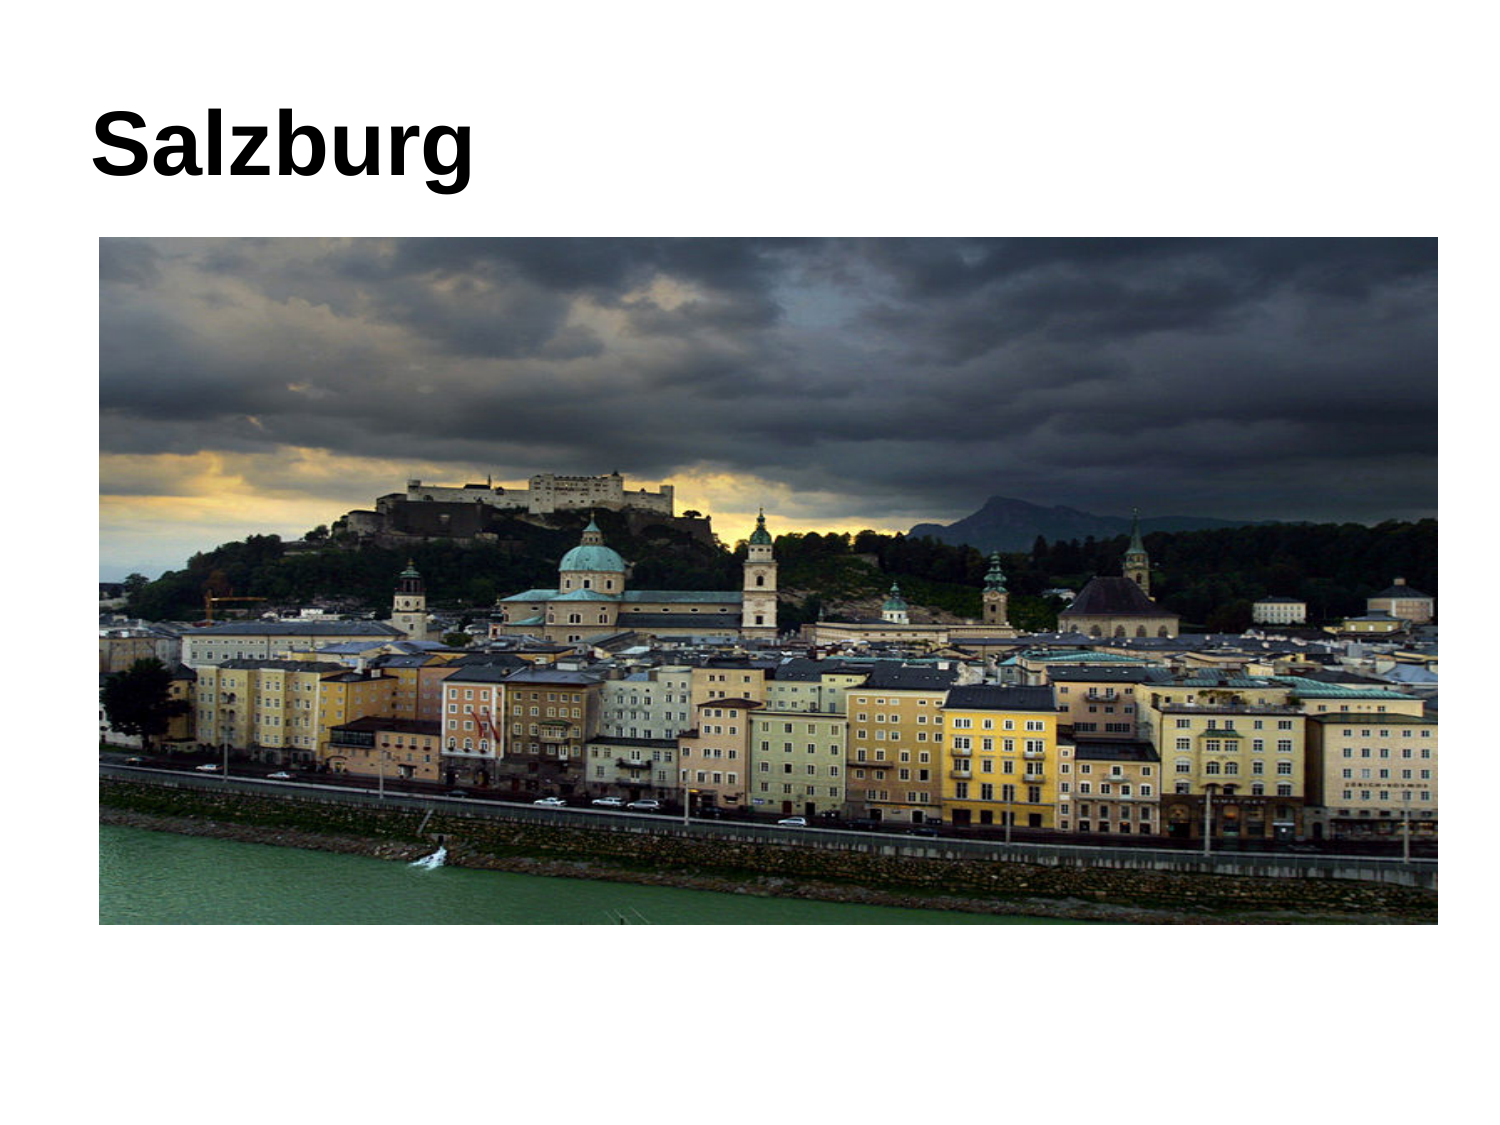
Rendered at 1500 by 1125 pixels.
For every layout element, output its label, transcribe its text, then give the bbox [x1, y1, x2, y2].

title Salzburg [75, 45, 1426, 233]
picture [99, 237, 1438, 925]
